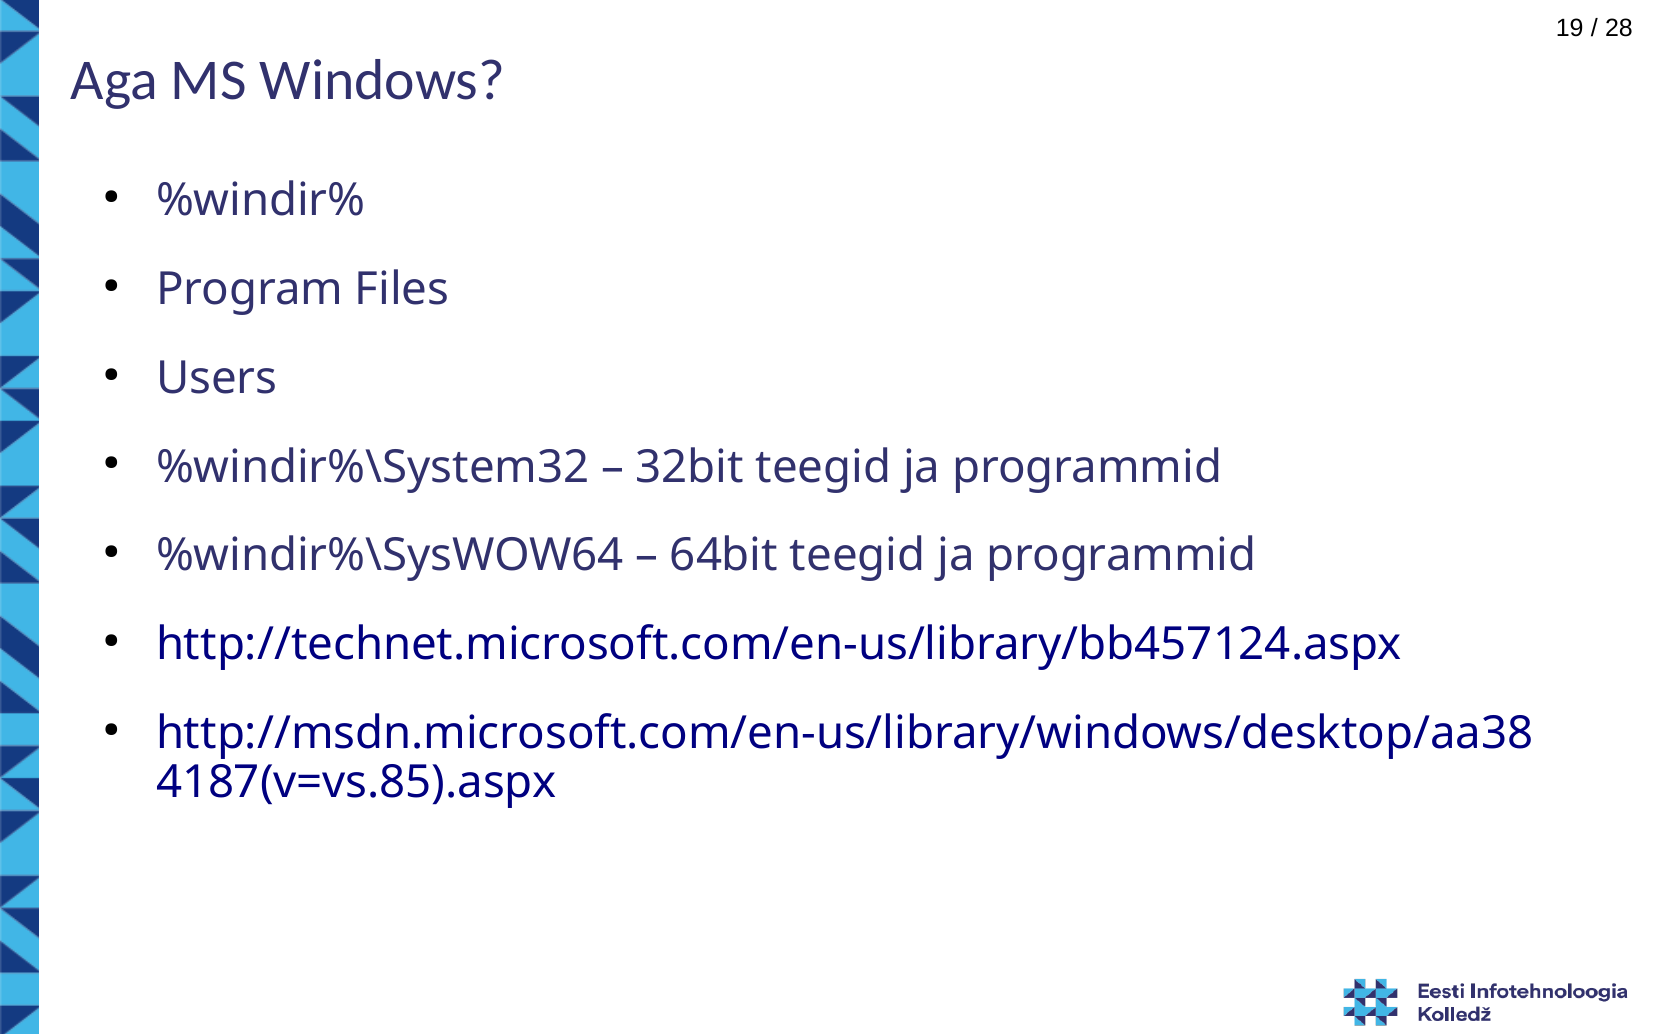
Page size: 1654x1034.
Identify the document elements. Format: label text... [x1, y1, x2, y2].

title Aga MS Windows? [70, 41, 1630, 130]
list %windir% Program Files Users %windir%\System32 – 32bit teegid ja programmid %windir%\SysWOW64 – 64bit teegid ja programmid http://technet.microsoft.com/en-us/library/bb457124.aspx http://msdn.microsoft.com/en-us/library/windows/desktop/aa384187(v=vs.85).aspx [85, 166, 1541, 767]
